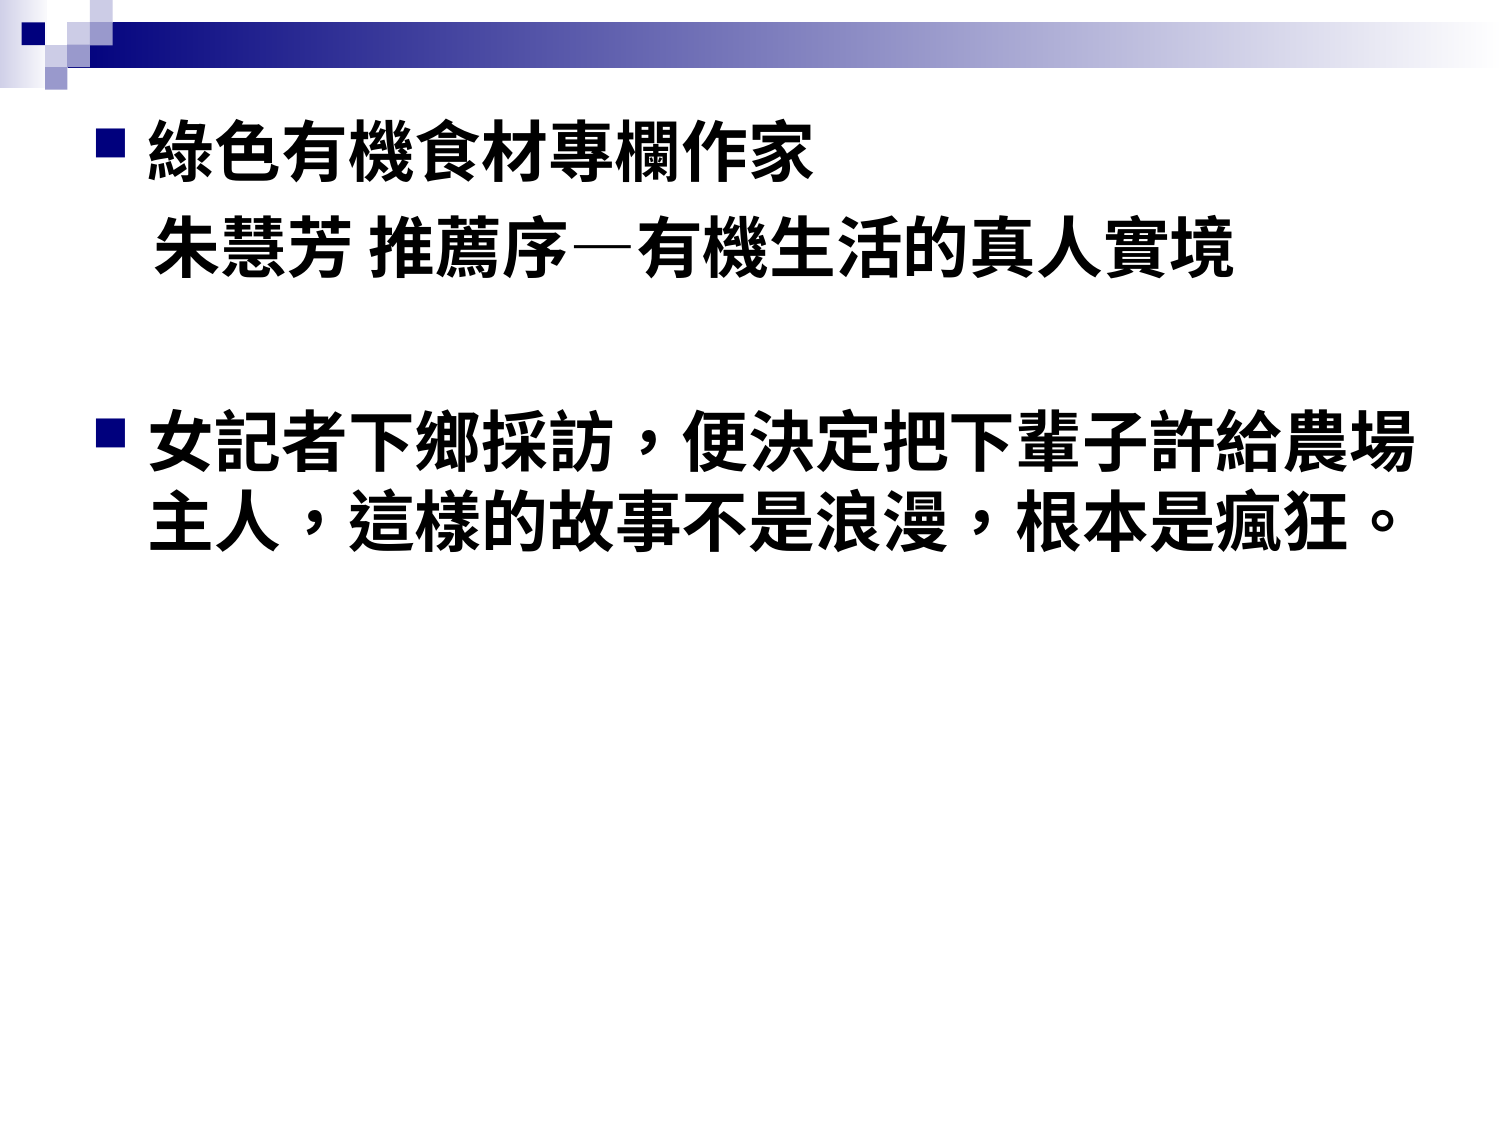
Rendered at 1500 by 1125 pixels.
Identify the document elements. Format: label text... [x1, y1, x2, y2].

list 綠色有機食材專欄作家 朱慧芳 推薦序—有機生活的真人實境 女記者下鄉採訪，便決定把下輩子許給農場主人，這樣的故事不是浪漫，根本是瘋狂。 [76, 101, 1436, 1035]
